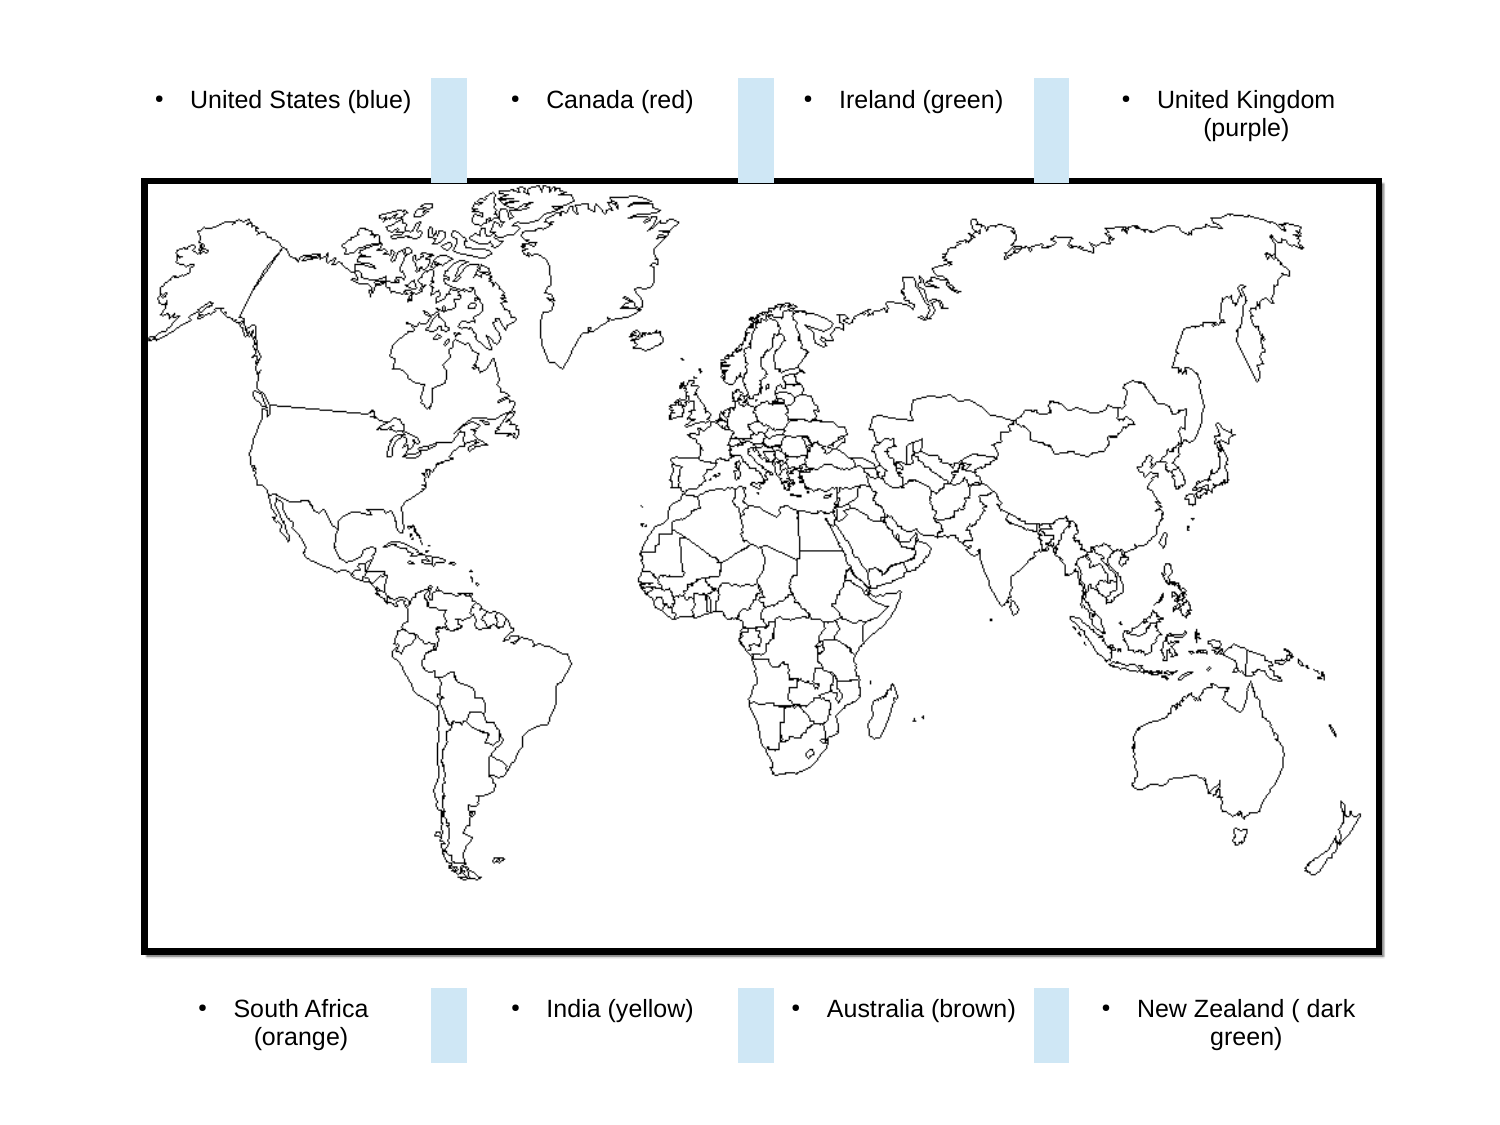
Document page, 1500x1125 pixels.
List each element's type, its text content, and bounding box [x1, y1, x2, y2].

table_header United Kingdom (purple) [1069, 78, 1388, 183]
table_header [738, 988, 774, 1063]
table_header United States (blue) [136, 78, 431, 183]
table_header [1034, 988, 1069, 1063]
table_header India (yellow) [467, 988, 738, 1063]
table_header [1034, 78, 1069, 183]
table_header Australia (brown) [774, 988, 1034, 1063]
table_header [431, 988, 467, 1063]
picture [147, 184, 1377, 949]
table_header [431, 78, 467, 183]
table_header New Zealand ( dark green) [1069, 988, 1388, 1063]
table_header Canada (red) [467, 78, 738, 183]
table_header [738, 78, 774, 183]
table_header South Africa (orange) [136, 988, 431, 1063]
table_header Ireland (green) [774, 78, 1034, 183]
